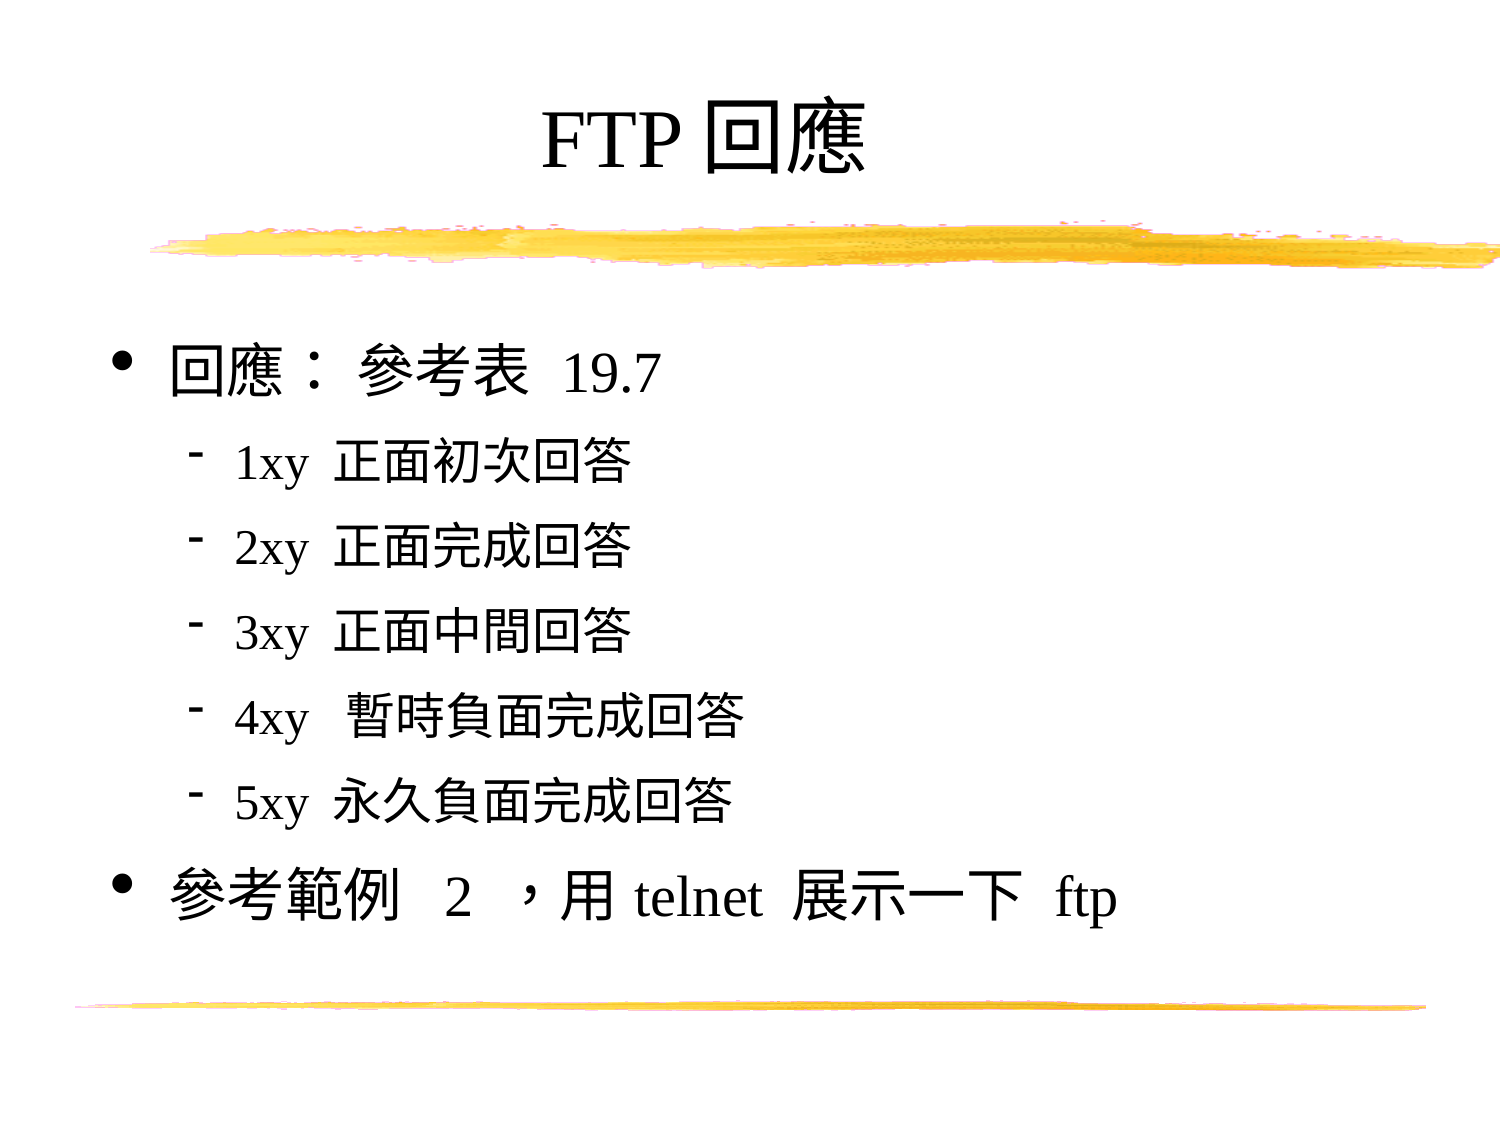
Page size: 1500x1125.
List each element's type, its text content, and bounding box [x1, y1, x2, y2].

list 回應： 參考表 19.7 1xy 正面初次回答 2xy 正面完成回答 3xy 正面中間回答 4xy 暫時負面完成回答 5xy 永久負面完成回答 參考範例 2 ，用telnet 展示一下 ftp [112, 324, 1388, 986]
picture [75, 999, 1426, 1013]
title FTP回應 [66, 44, 1342, 218]
picture [150, 215, 1500, 279]
